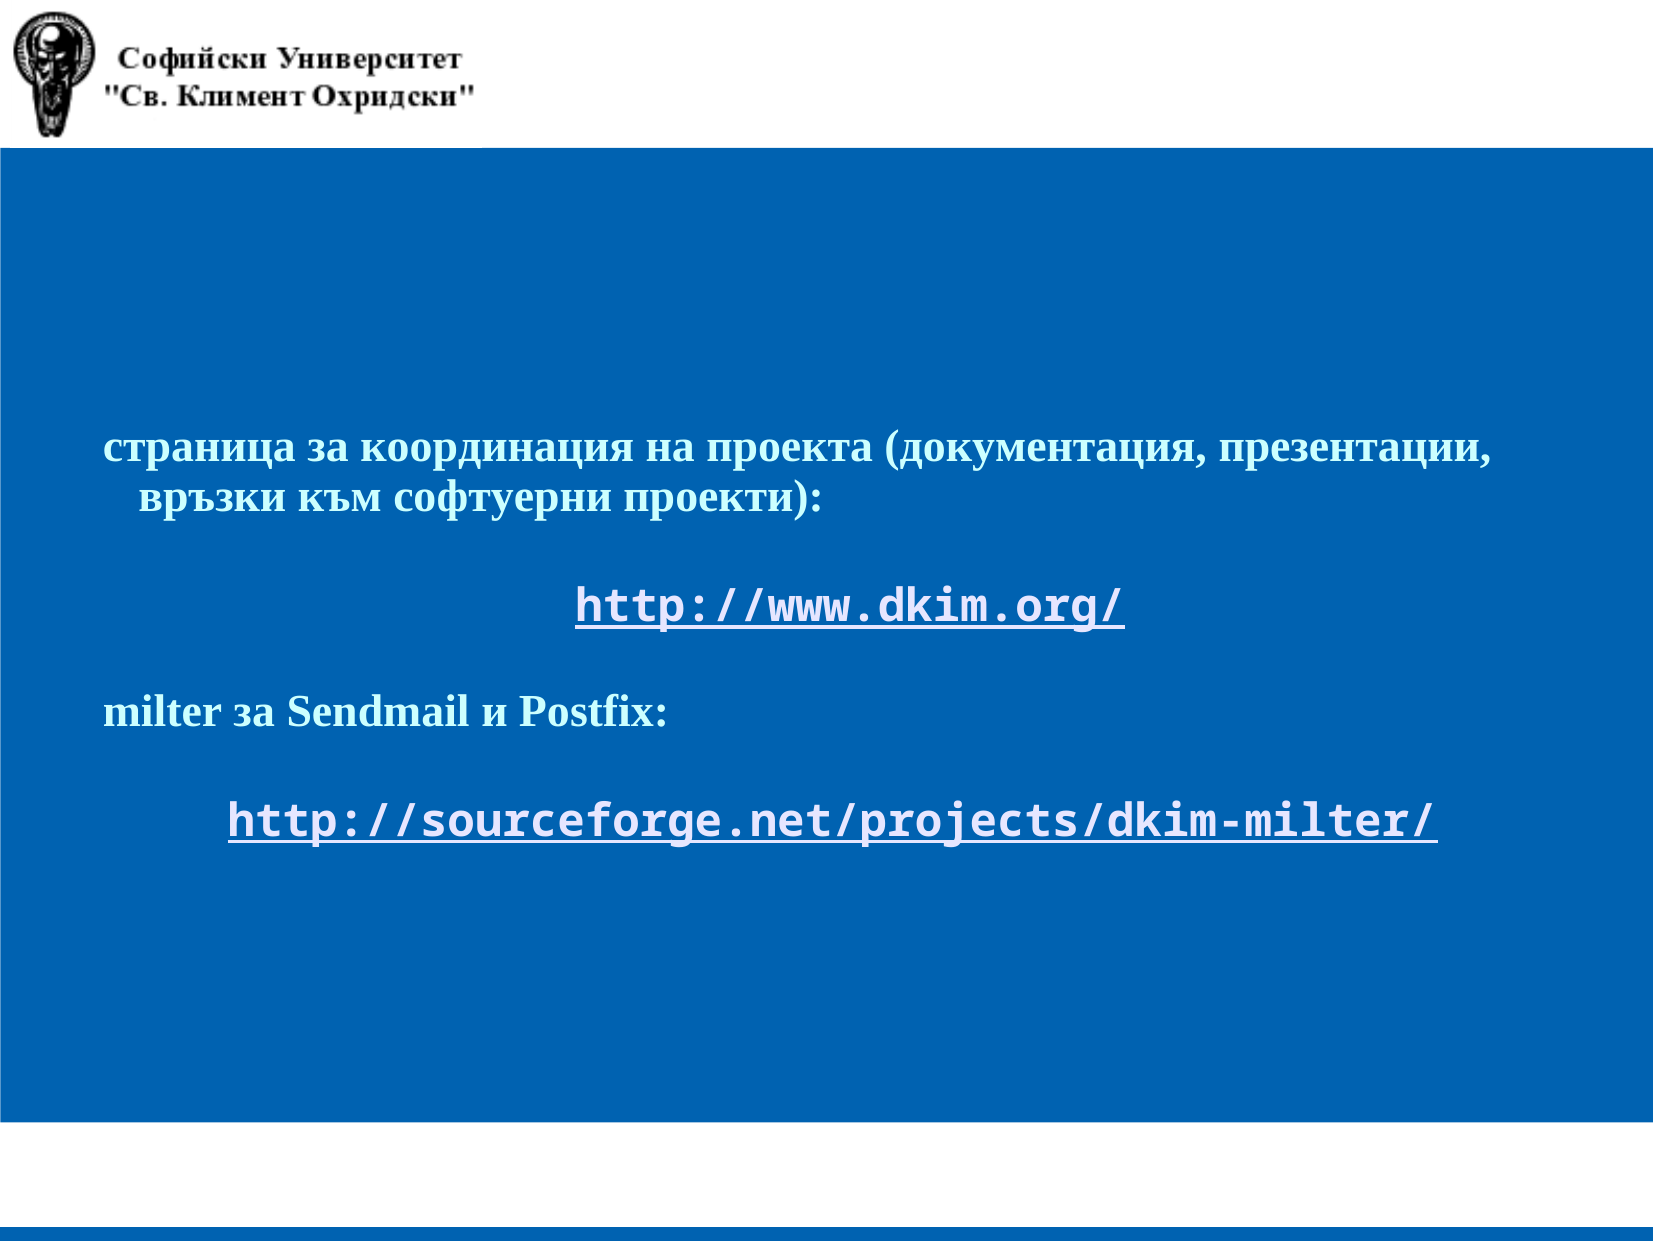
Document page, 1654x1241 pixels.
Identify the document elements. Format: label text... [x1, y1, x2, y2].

text_box страница за координация на проекта (документация, презентации, връзки към софтуерни проекти): http://www.dkim.org/ milter за Sendmail и Postfix: http://sourceforge.net/projects/dkim-milter/ [0, 147, 1653, 1123]
picture [10, 0, 482, 148]
